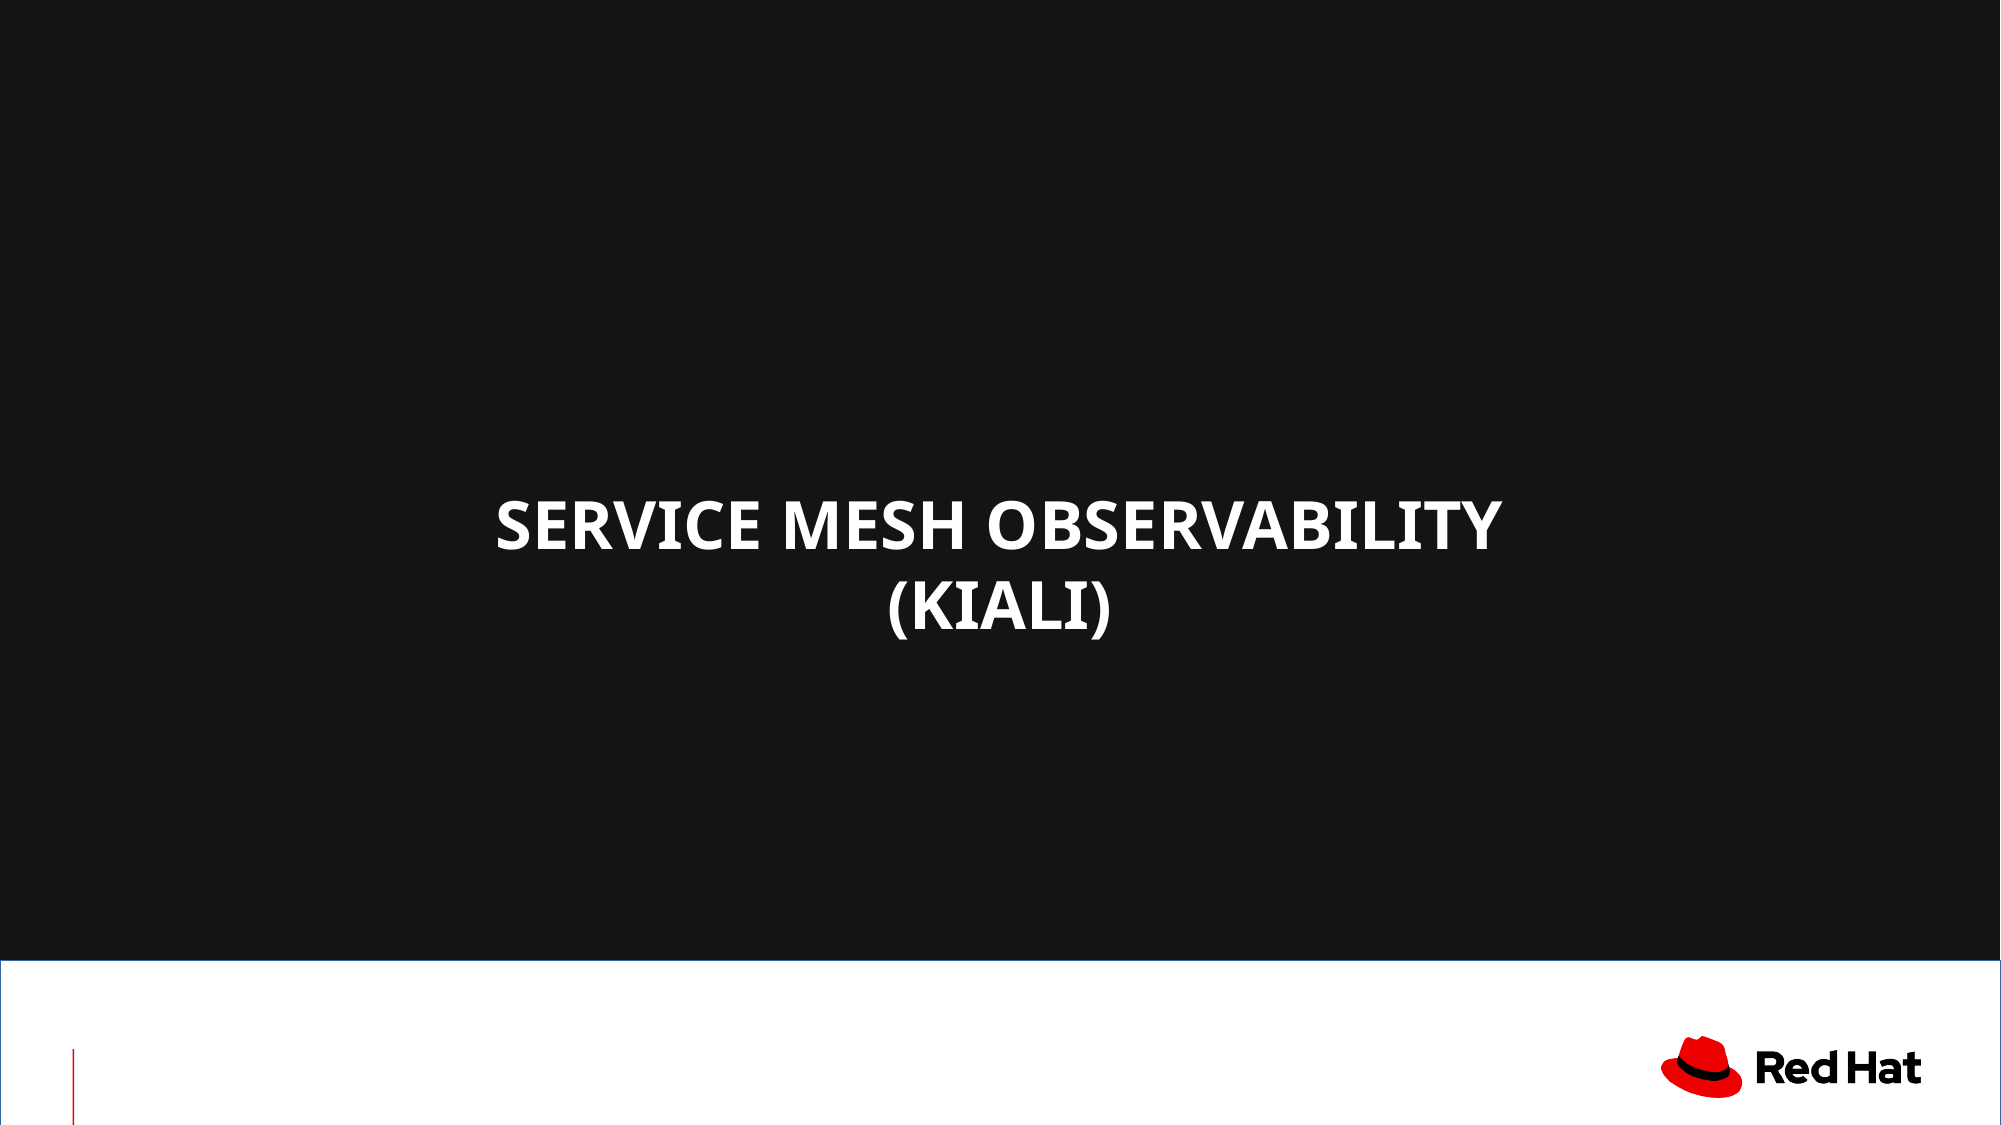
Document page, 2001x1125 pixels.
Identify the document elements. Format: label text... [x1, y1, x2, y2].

title SERVICE MESH OBSERVABILITY (KIALI) [180, 363, 1820, 762]
picture [1661, 1036, 1921, 1098]
